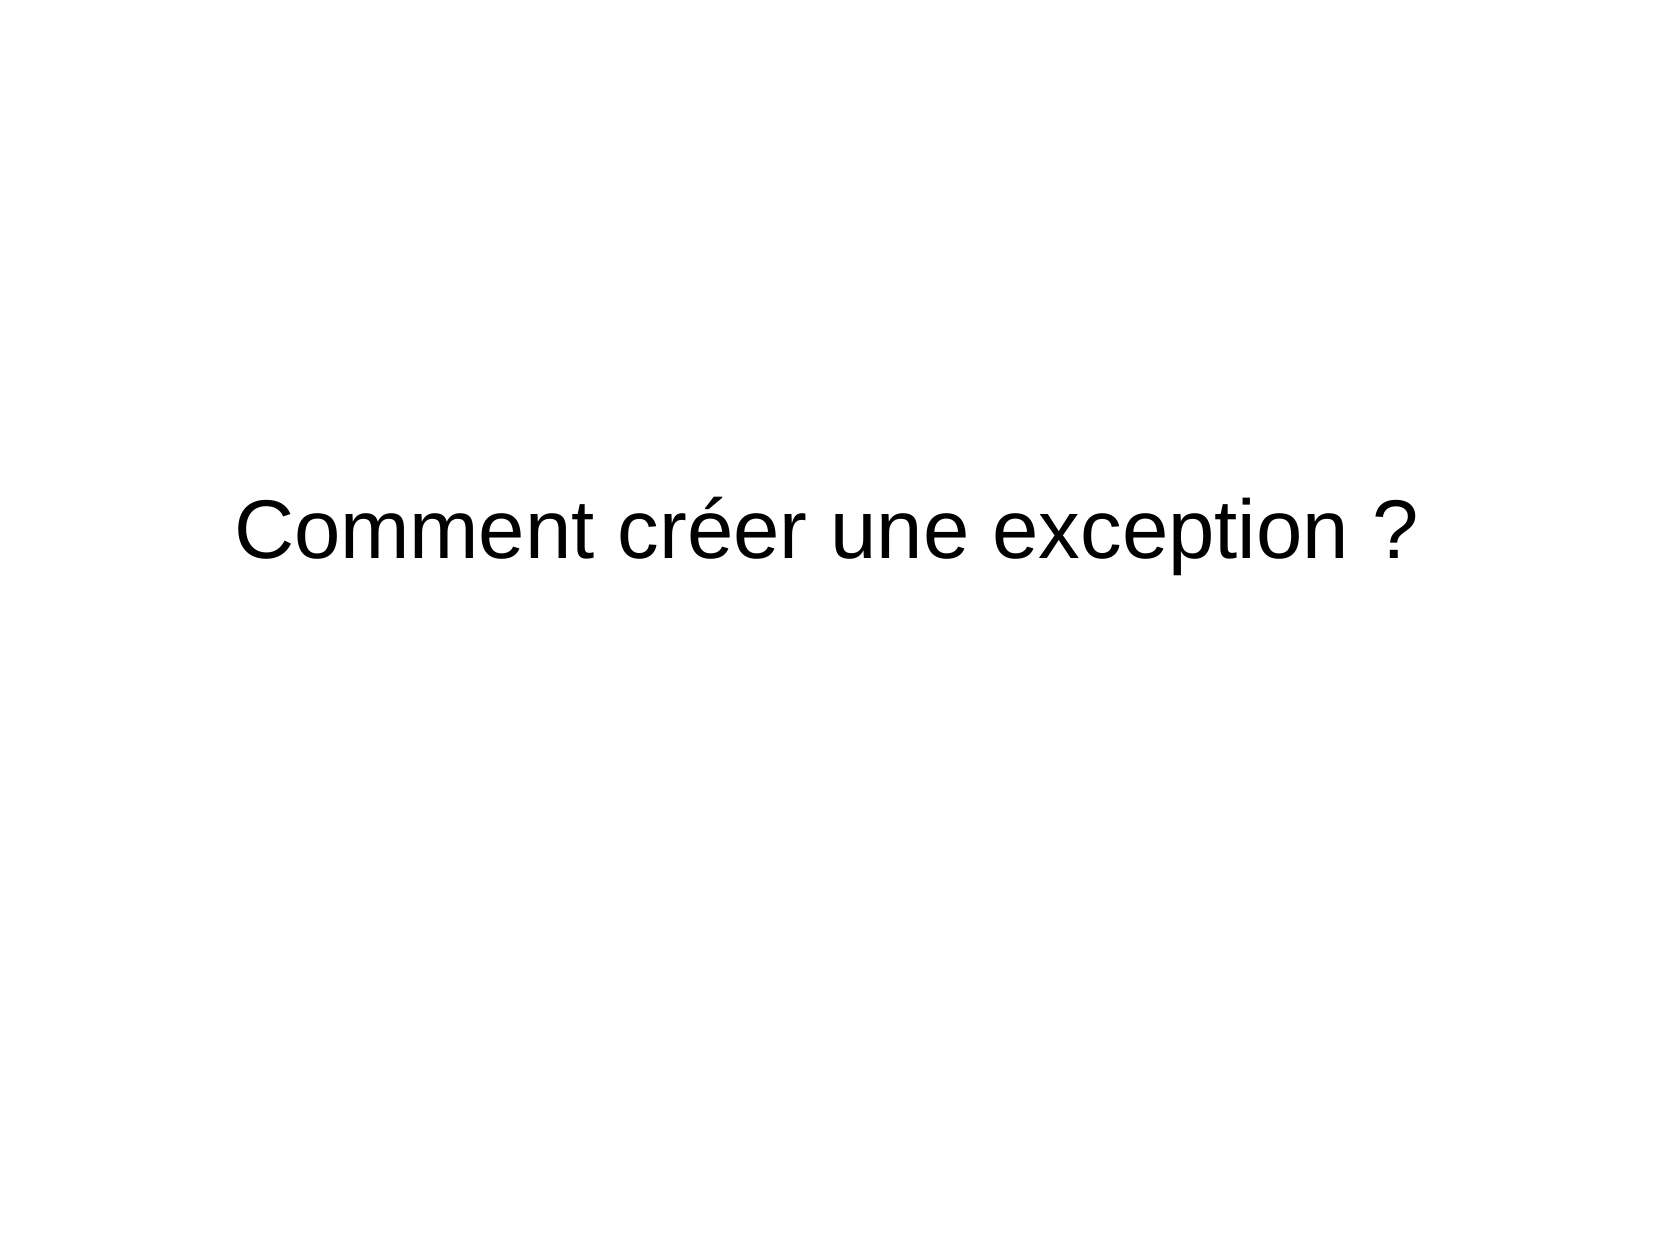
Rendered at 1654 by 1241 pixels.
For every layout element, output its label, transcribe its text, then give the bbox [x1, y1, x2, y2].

subtitle Comment créer une exception ? [82, 49, 1571, 1010]
